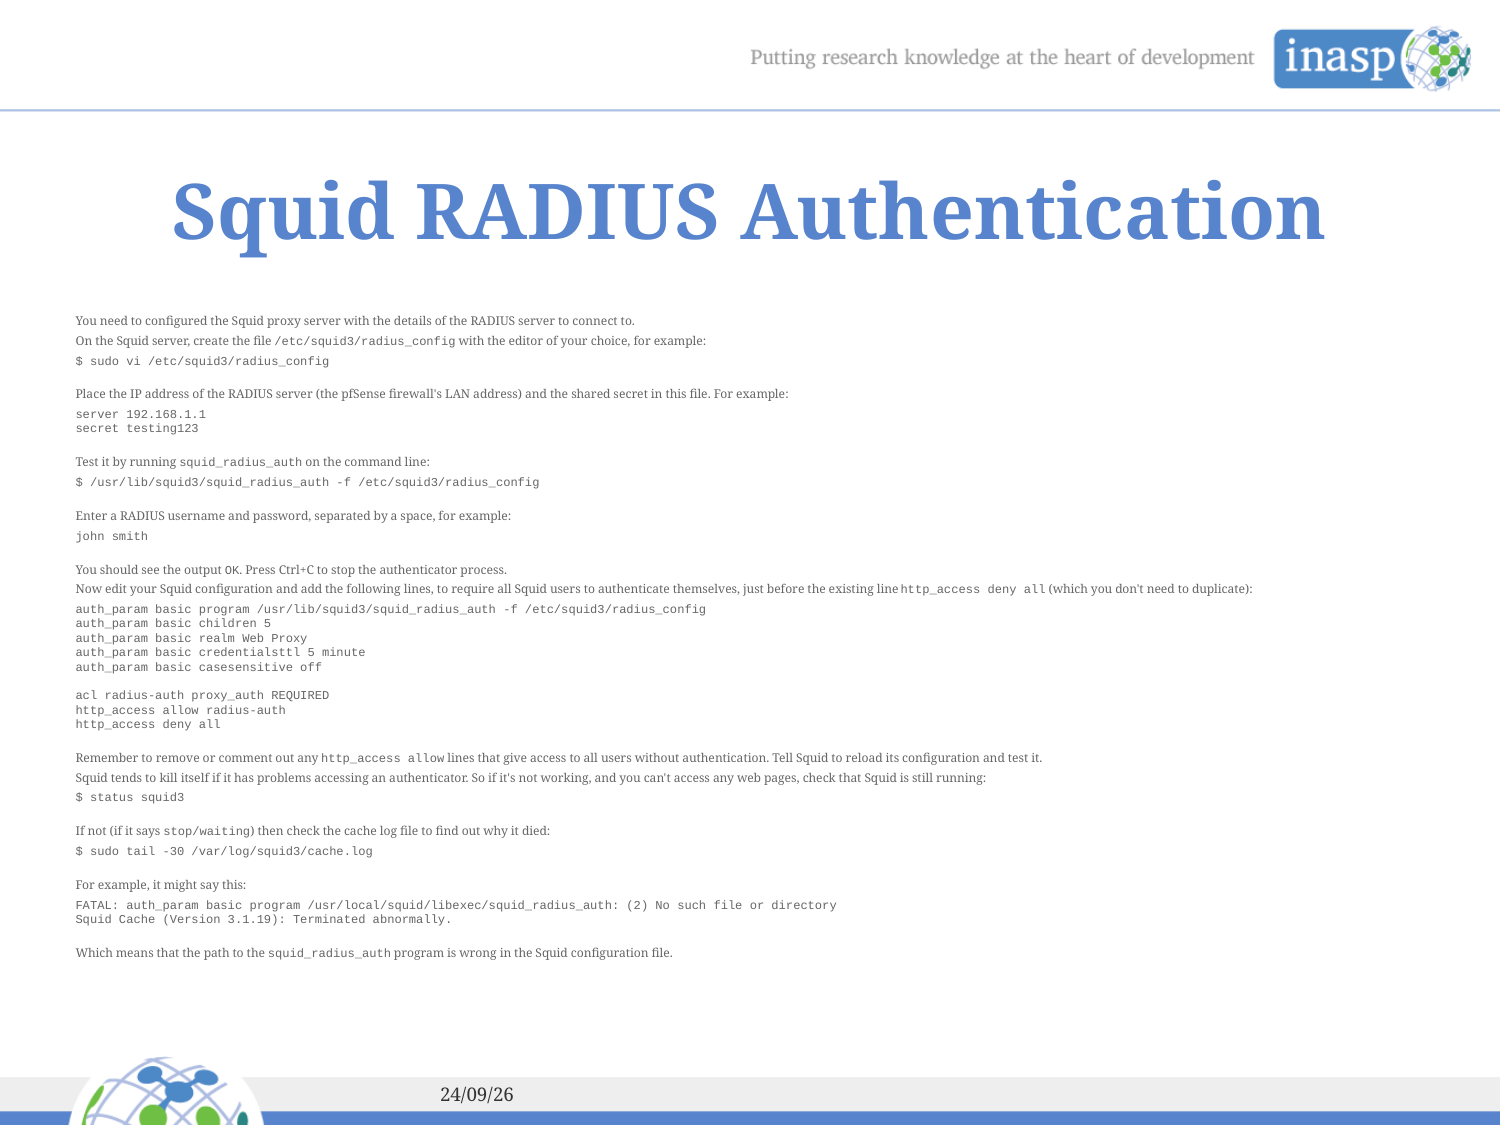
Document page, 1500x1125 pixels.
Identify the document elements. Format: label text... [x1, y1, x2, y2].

list You need to configured the Squid proxy server with the details of the RADIUS server to connect to. On the Squid server, create the file /etc/squid3/radius_config with the editor of your choice, for example: $ sudo vi /etc/squid3/radius_config Place the IP address of the RADIUS server (the pfSense firewall's LAN address) and the shared secret in this file. For example: server 192.168.1.1 secret testing123 Test it by running squid_radius_auth on the command line: $ /usr/lib/squid3/squid_radius_auth -f /etc/squid3/radius_config Enter a RADIUS username and password, separated by a space, for example: john smith You should see the output OK. Press Ctrl+C to stop the authenticator process. Now edit your Squid configuration and add the following lines, to require all Squid users to authenticate themselves, just before the existing line http_access deny all (which you don't need to duplicate): auth_param basic program /usr/lib/squid3/squid_radius_auth -f /etc/squid3/radius_config auth_param basic children 5 auth_param basic realm Web Proxy auth_param basic credentialsttl 5 minute auth_param basic casesensitive off acl radius-auth proxy_auth REQUIRED http_access allow radius-auth http_access deny all Remember to remove or comment out any http_access allow lines that give access to all users without authentication. Tell Squid to reload its configuration and test it. Squid tends to kill itself if it has problems accessing an authenticator. So if it's not working, and you can't access any web pages, check that Squid is still running: $ status squid3 If not (if it says stop/waiting) then check the cache log file to find out why it died: $ sudo tail -30 /var/log/squid3/cache.log For example, it might say this: FATAL: auth_param basic program /usr/local/squid/libexec/squid_radius_auth: (2) No such file or directory Squid Cache (Version 3.1.19): Terminated abnormally. Which means that the path to the squid_radius_auth program is wrong in the Squid configuration file. [75, 313, 1426, 967]
title Squid RADIUS Authentication [75, 129, 1426, 313]
picture [0, 0, 1500, 1125]
